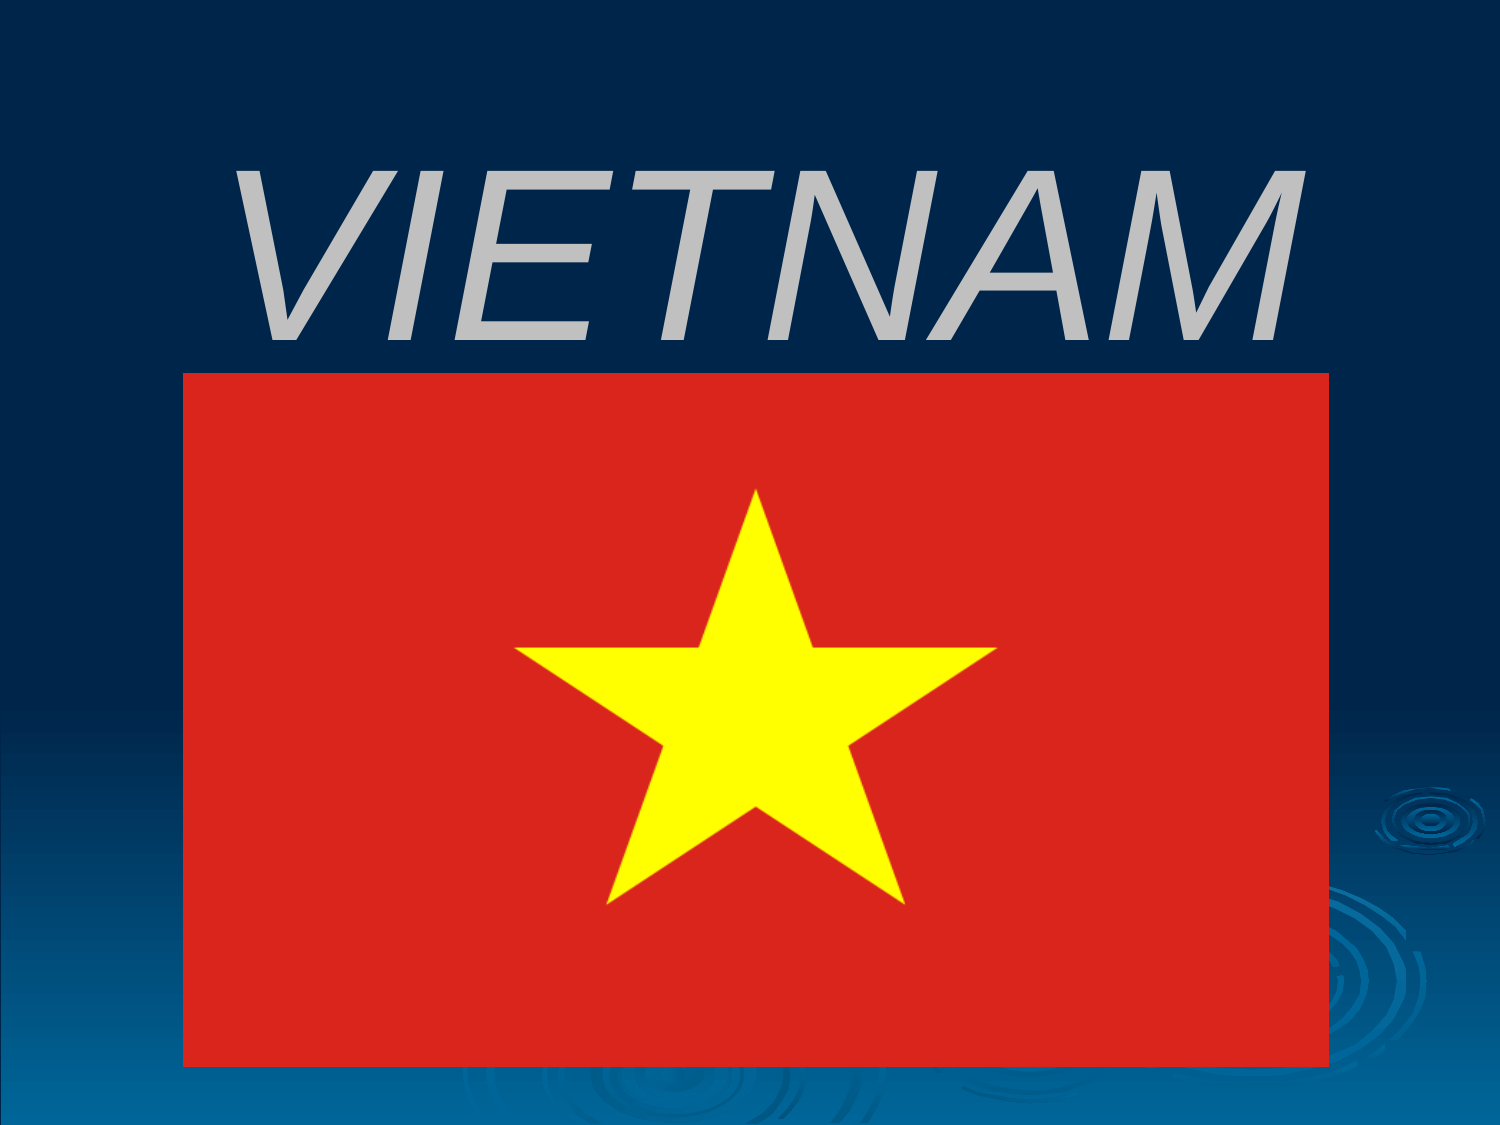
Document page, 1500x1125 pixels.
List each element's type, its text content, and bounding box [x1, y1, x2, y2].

title VIETNAM [123, 66, 1399, 398]
picture [183, 373, 1329, 1066]
